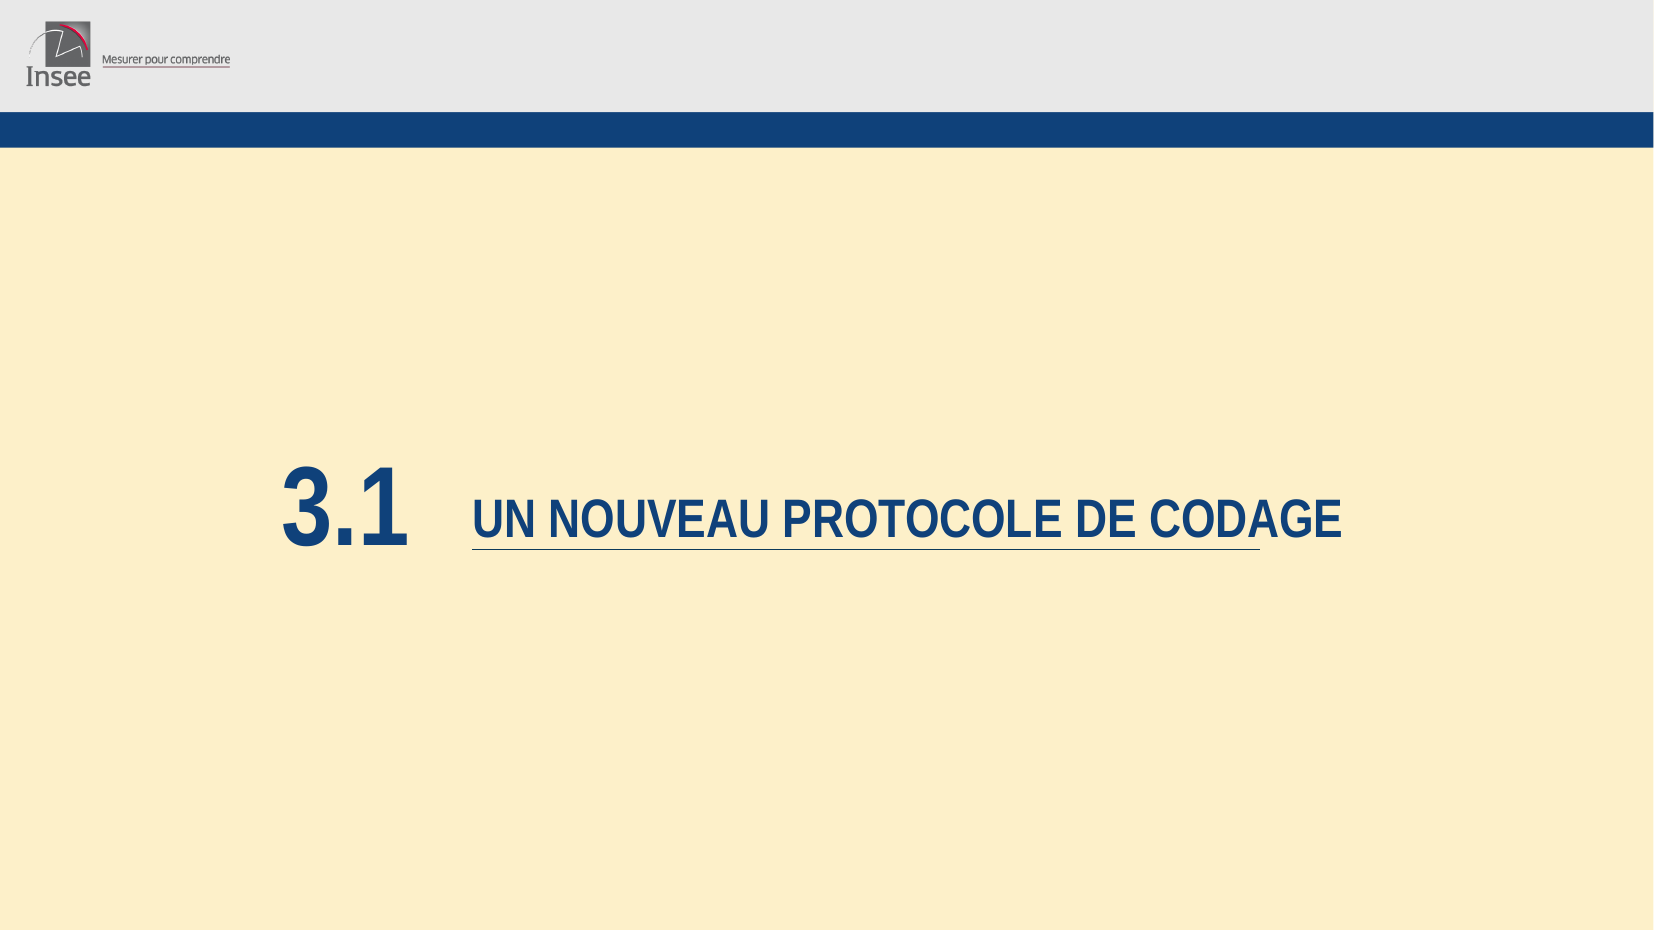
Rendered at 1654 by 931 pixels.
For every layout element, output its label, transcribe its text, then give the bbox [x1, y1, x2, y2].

text_box 3.1 [230, 389, 461, 621]
picture [23, 0, 230, 89]
title Un nouveau protocole de codage [472, 401, 1359, 550]
